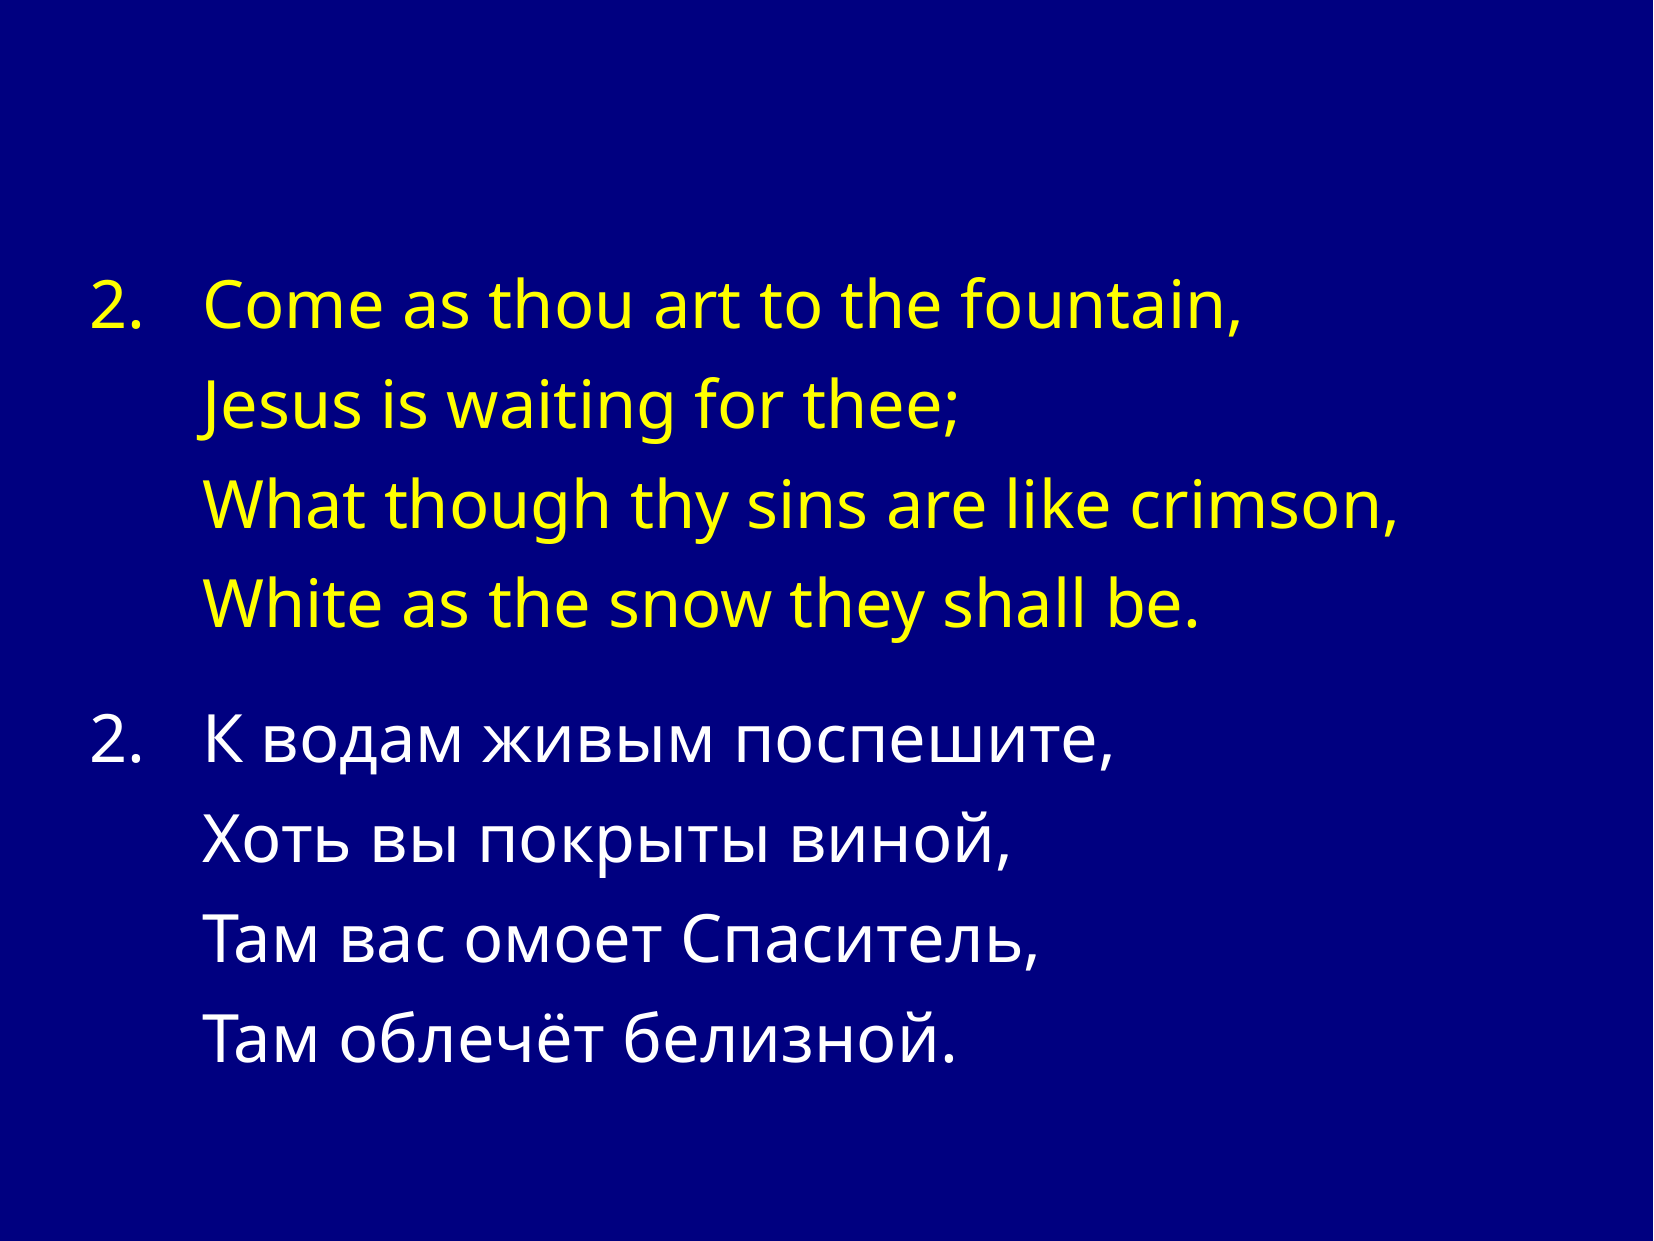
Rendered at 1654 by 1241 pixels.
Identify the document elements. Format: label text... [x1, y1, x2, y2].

text_box 2. К водам живым поспешите, Хоть вы покрыты виной, Там вас омоет Спаситель, Там облечёт белизной. [75, 675, 1576, 1163]
text_box 2. Come as thou art to the fountain, Jesus is waiting for thee; What though thy sins are like crimson, White as the snow they shall be. [75, 150, 1576, 638]
